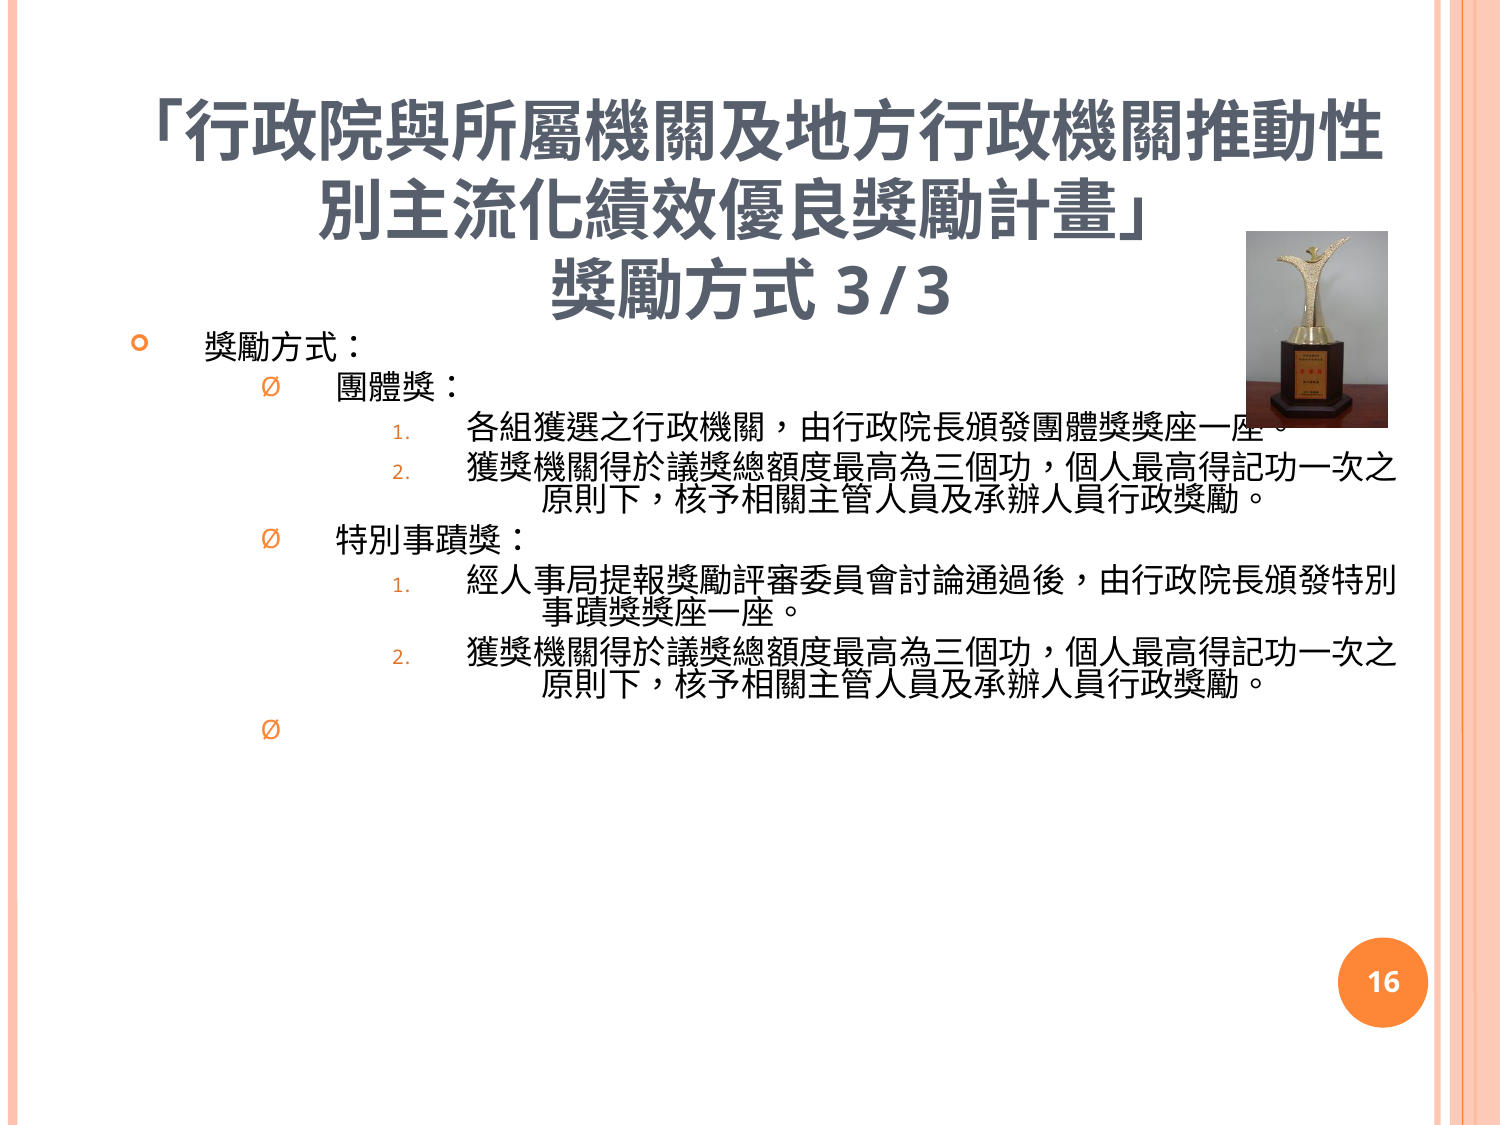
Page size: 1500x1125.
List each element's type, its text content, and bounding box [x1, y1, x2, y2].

title 「行政院與所屬機關及地方行政機關推動性別主流化績效優良獎勵計畫」 獎勵方式3/3 [76, 54, 1427, 326]
text_box [1333, 940, 1434, 1027]
picture [1246, 231, 1388, 428]
list 獎勵方式： 團體獎： 各組獲選之行政機關，由行政院長頒發團體獎獎座一座。 獲獎機關得於議獎總額度最高為三個功，個人最高得記功一次之原則下，核予相關主管人員及承辦人員行政獎勵。 特別事蹟獎： 經人事局提報獎勵評審委員會討論通過後，由行政院長頒發特別事蹟獎獎座一座。 獲獎機關得於議獎總額度最高為三個功，個人最高得記功一次之原則下，核予相關主管人員及承辦人員行政獎勵。 [76, 326, 1427, 1069]
